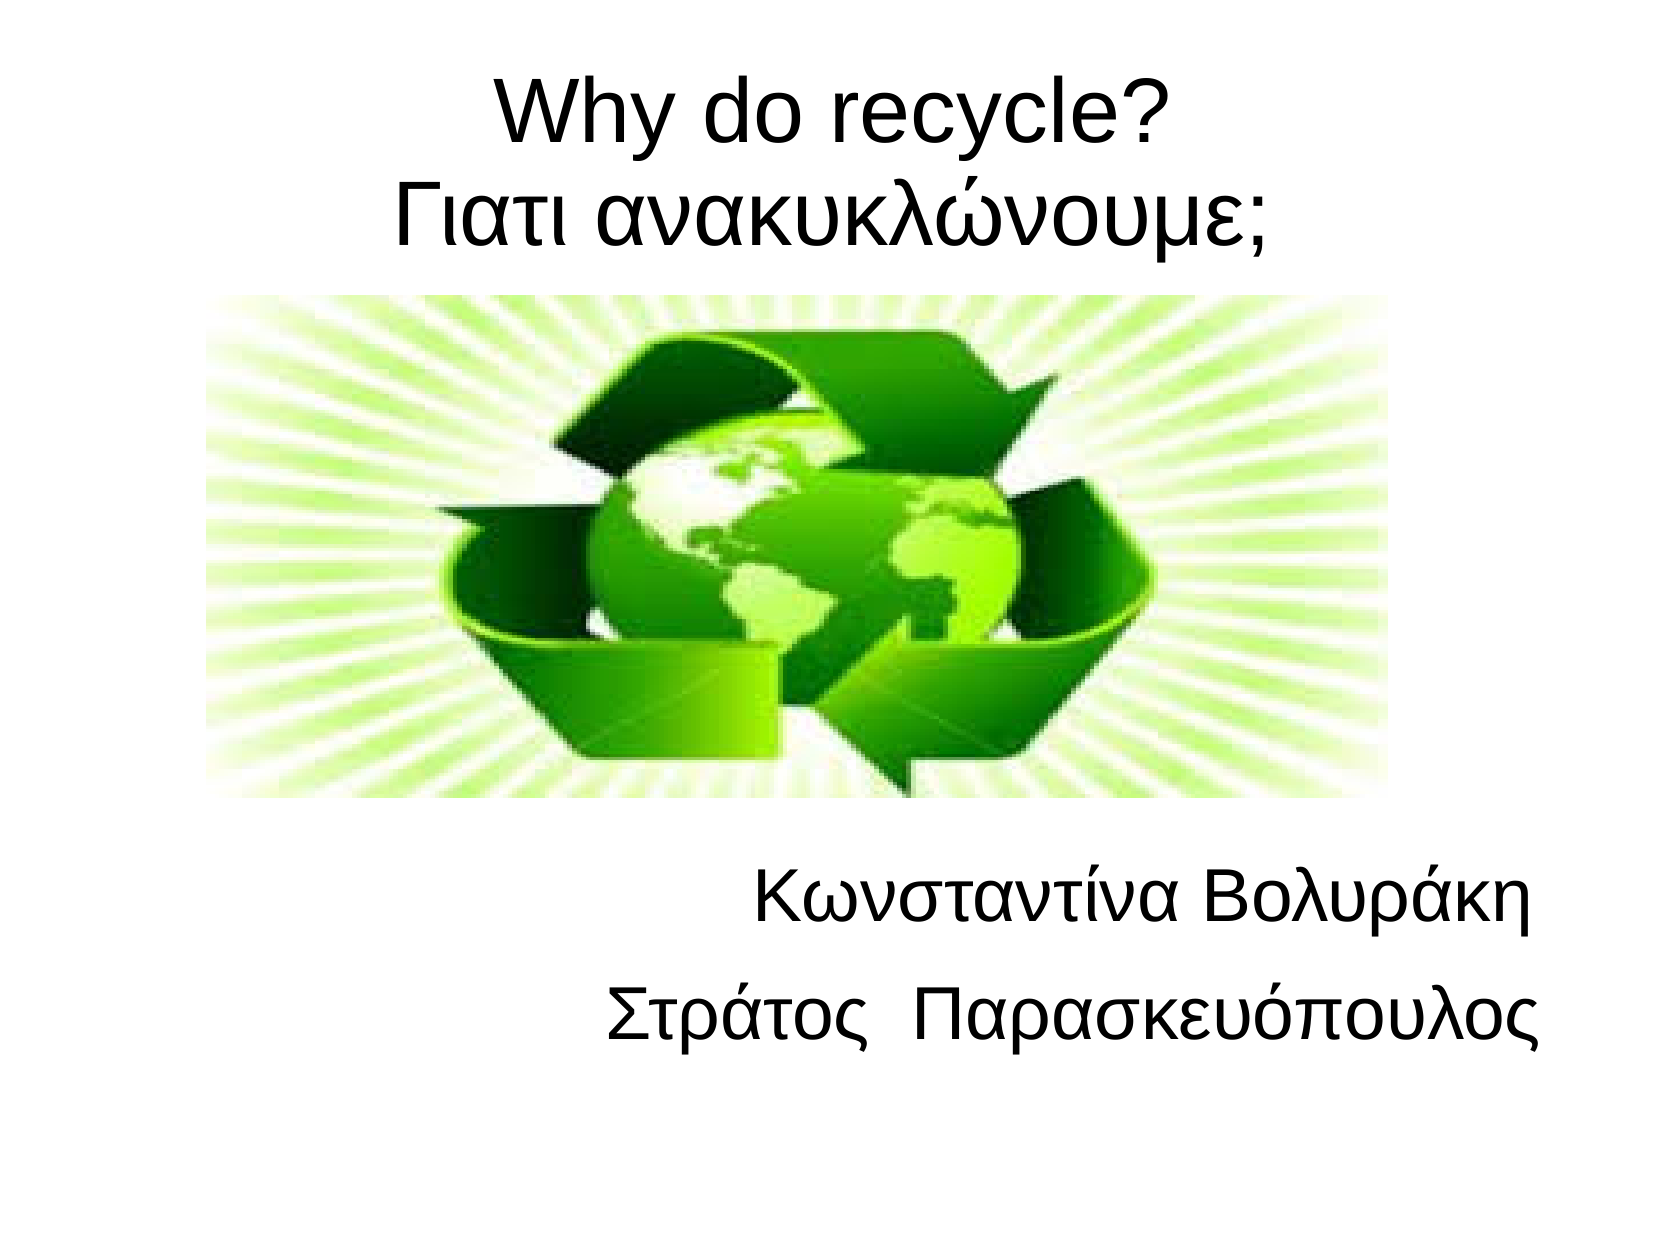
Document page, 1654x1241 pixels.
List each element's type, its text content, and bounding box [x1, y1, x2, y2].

picture [206, 295, 1388, 798]
text_box Κωνσταντίνα Βολυράκη [738, 846, 1549, 964]
title Why do recycle? Γιατι ανακυκλώνουμε; [88, 58, 1577, 266]
text_box Στράτος Παρασκευόπουλος [590, 964, 1558, 1063]
